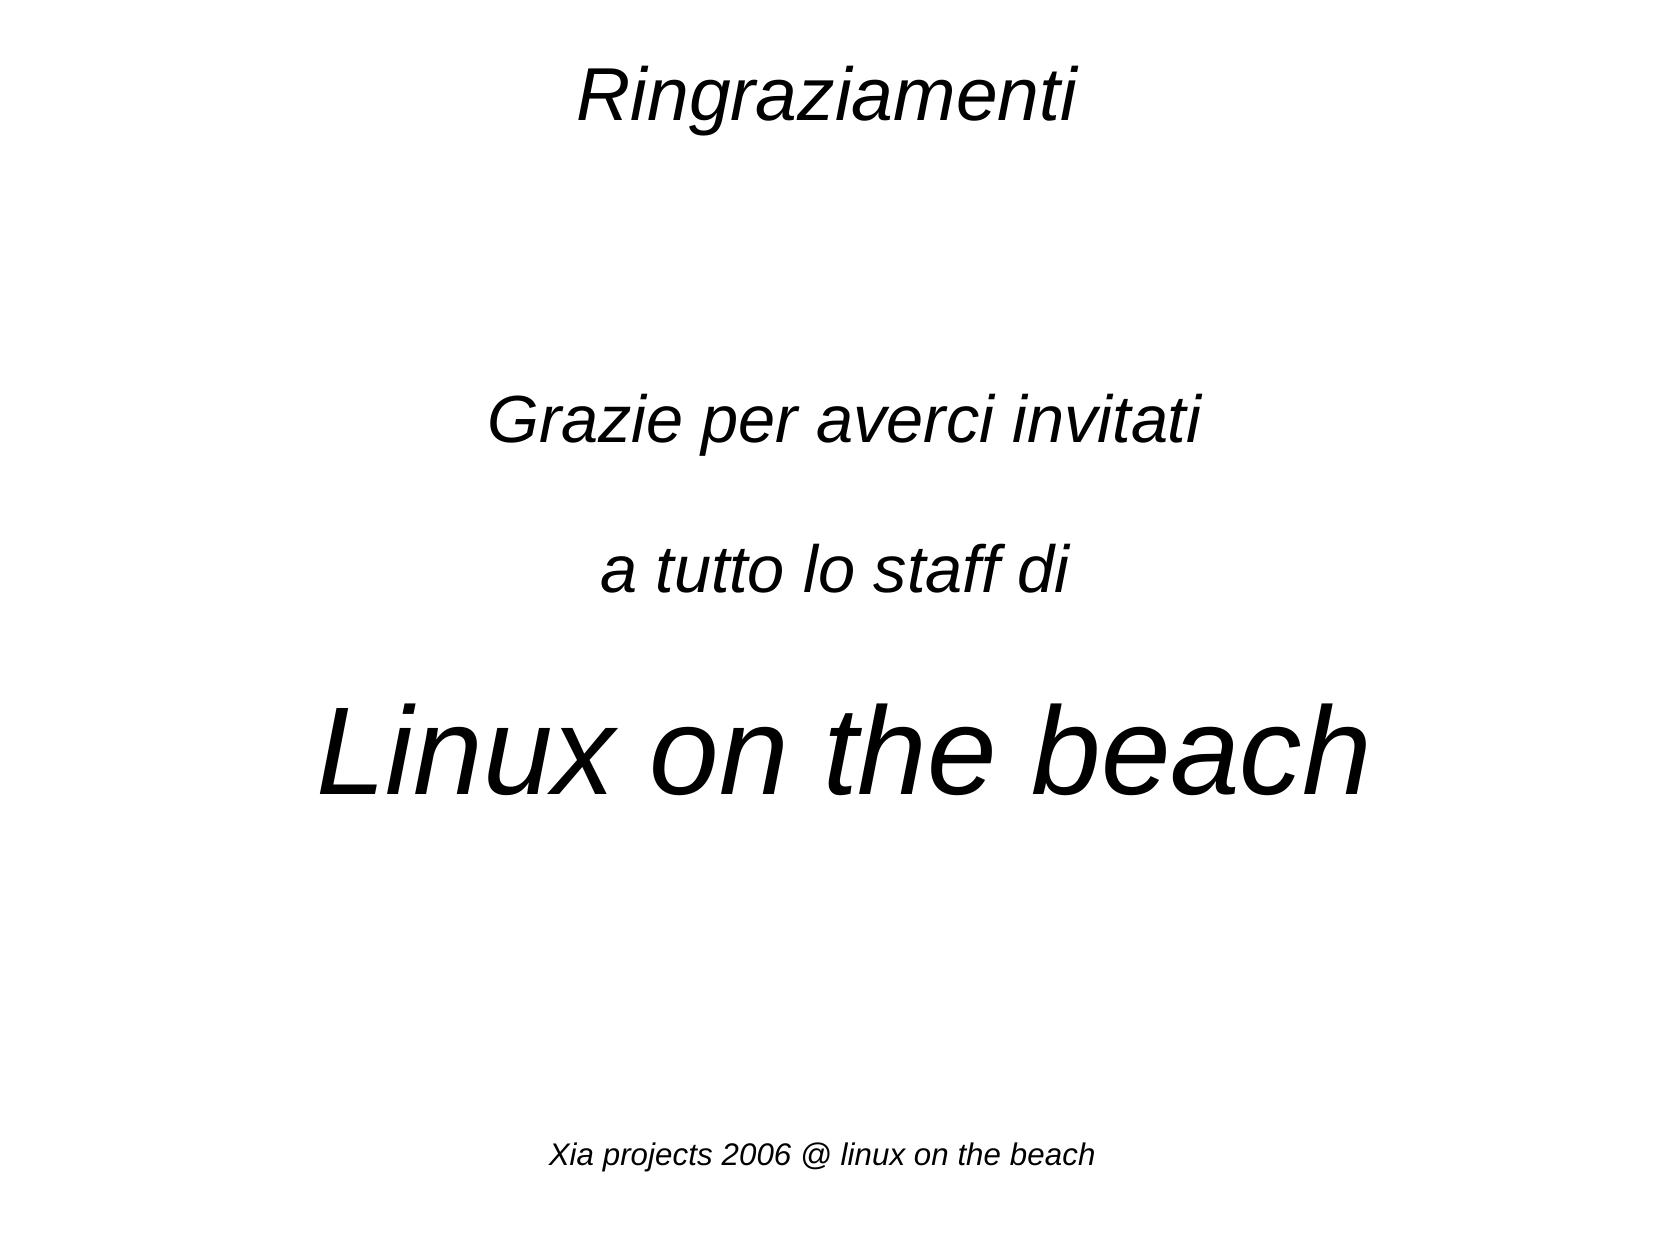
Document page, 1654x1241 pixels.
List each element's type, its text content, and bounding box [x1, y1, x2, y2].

title Ringraziamenti [82, 0, 1571, 198]
subtitle Xia projects 2006 @ linux on the beach [75, 1125, 1571, 1184]
text_box Grazie per averci invitati a tutto lo staff di Linux on the beach [301, 375, 1388, 829]
